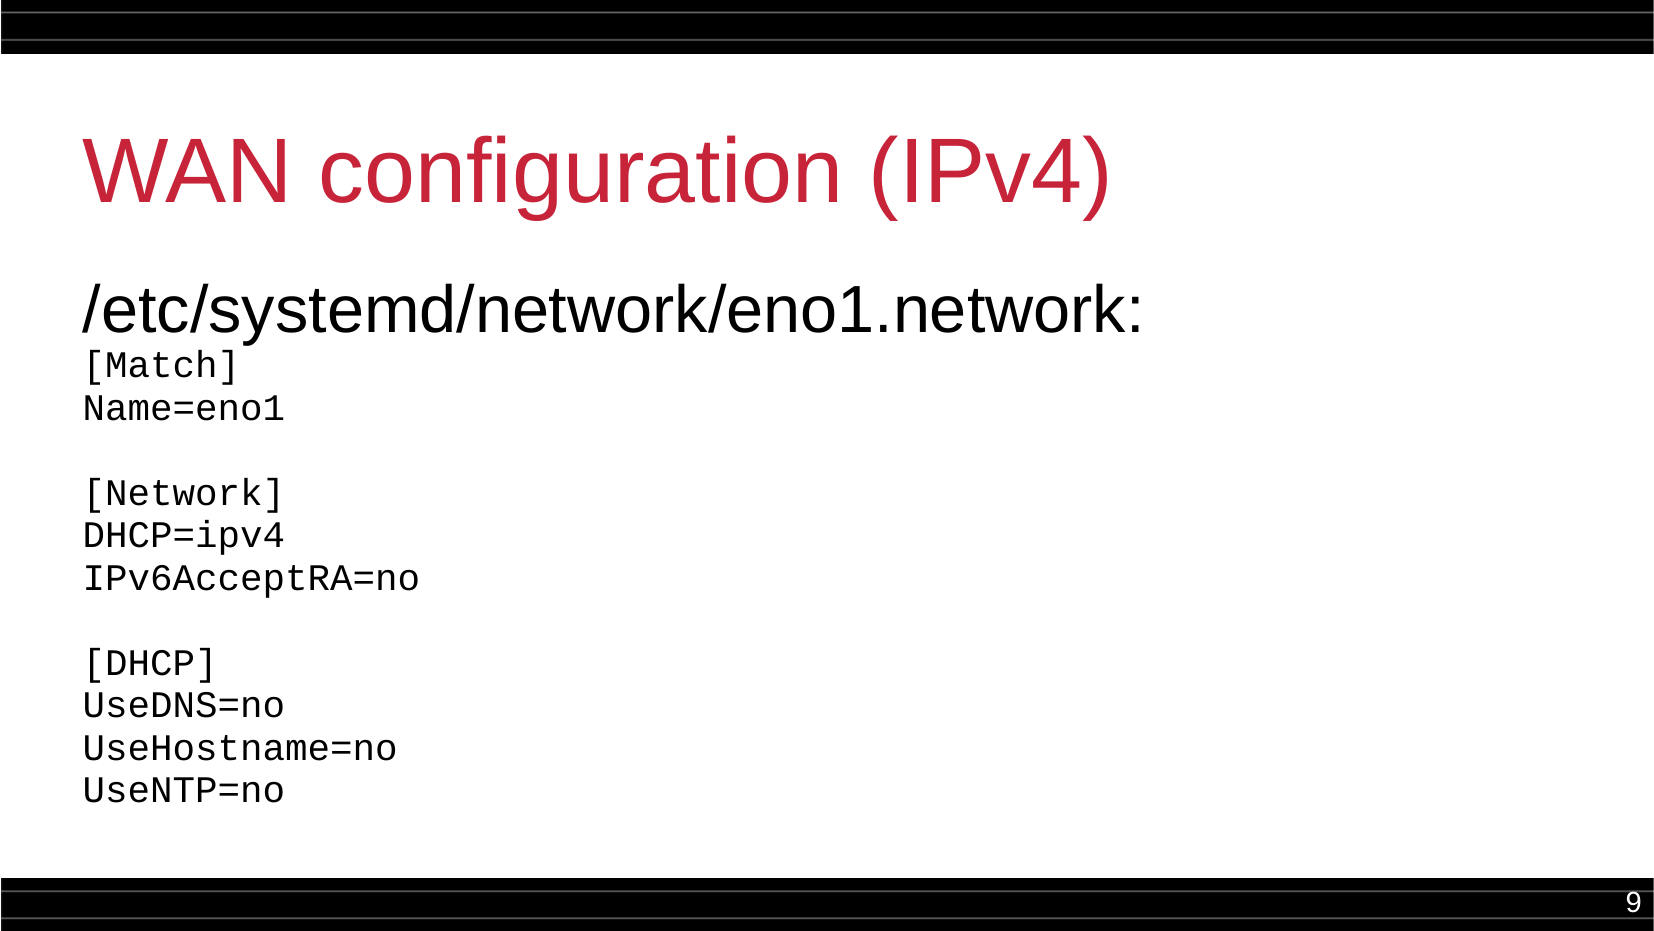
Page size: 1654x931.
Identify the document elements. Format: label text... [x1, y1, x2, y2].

picture [1, 0, 1654, 54]
list /etc/systemd/network/eno1.network: [Match] Name=eno1 [Network] DHCP=ipv4 IPv6AcceptRA=no [DHCP] UseDNS=no UseHostname=no UseNTP=no [82, 271, 1571, 851]
picture [1, 878, 1654, 931]
title WAN configuration (IPv4) [82, 92, 1571, 249]
